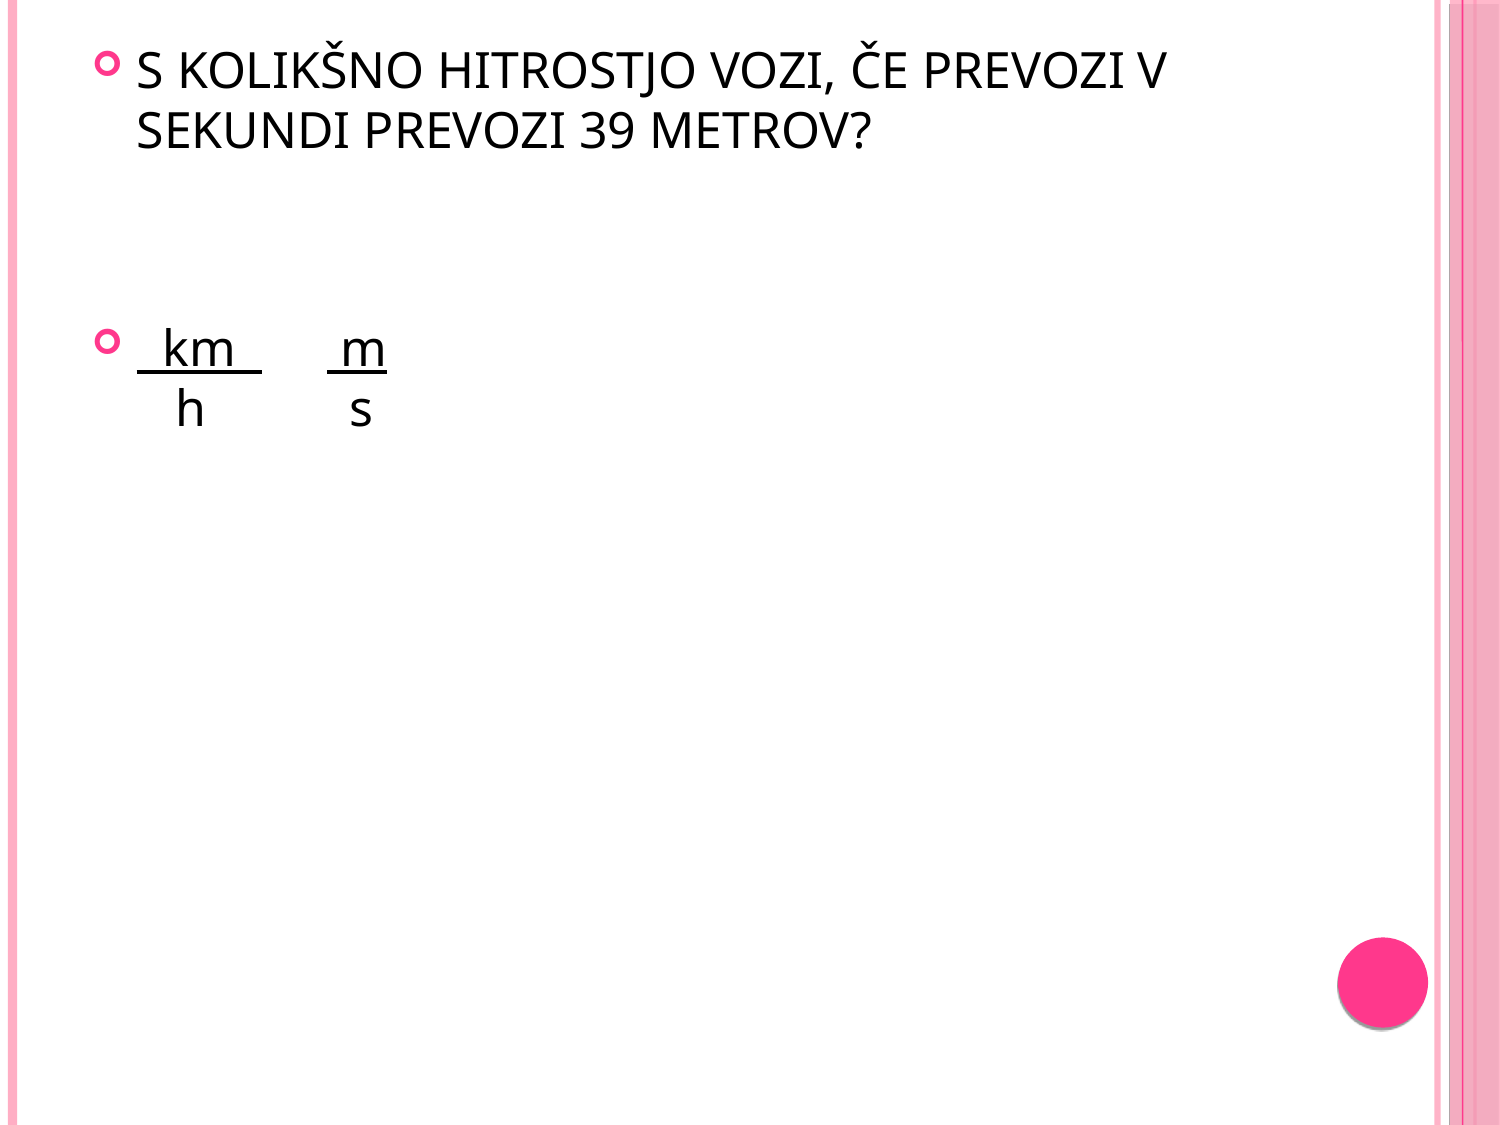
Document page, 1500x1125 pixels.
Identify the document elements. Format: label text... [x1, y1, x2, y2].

list S KOLIKŠNO HITROSTJO VOZI, ČE PREVOZI V SEKUNDI PREVOZI 39 METROV? km m h s [76, 31, 1300, 1062]
